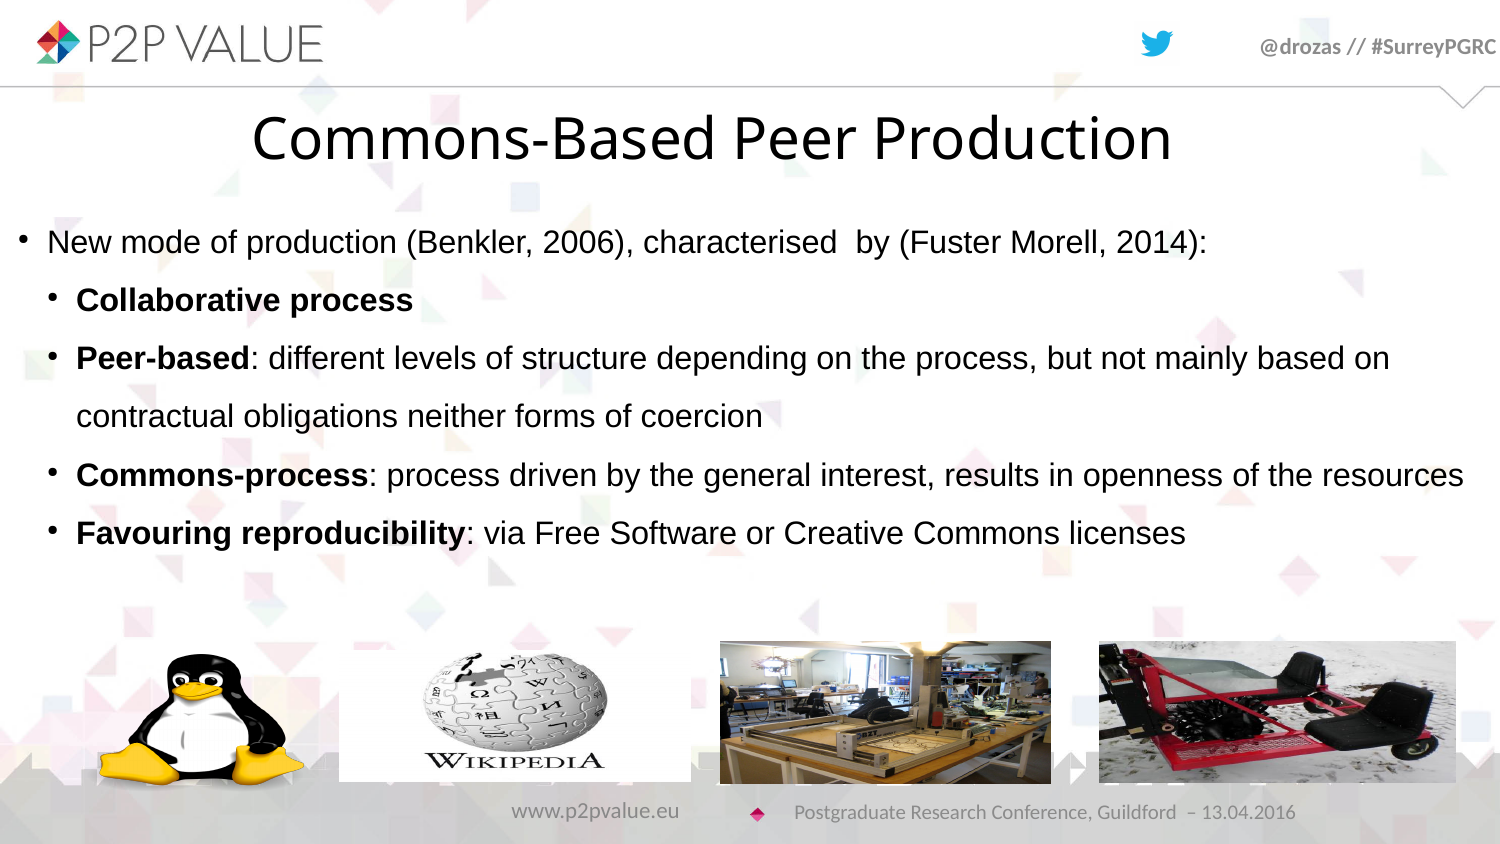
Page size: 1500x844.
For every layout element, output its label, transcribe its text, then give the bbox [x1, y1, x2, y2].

text_box Postgraduate Research Conference, Guildford – 13.04.2016 [780, 788, 1474, 834]
title Commons-Based Peer Production [60, 92, 1366, 181]
picture [0, 0, 1500, 844]
subtitle New mode of production (Benkler, 2006), characterised by (Fuster Morell, 2014): Collaborative process Peer-based: different levels of structure depending on the process, but not mainly based on contractual obligations neither forms of coercion Commons-process: process driven by the general interest, results in openness of the resources Favouring reproducibility: via Free Software or Creative Commons licenses [4, 195, 1486, 616]
text_box www.p2pvalue.eu [505, 789, 724, 829]
text_box @drozas // #SurreyPGRC [1155, 15, 1500, 76]
